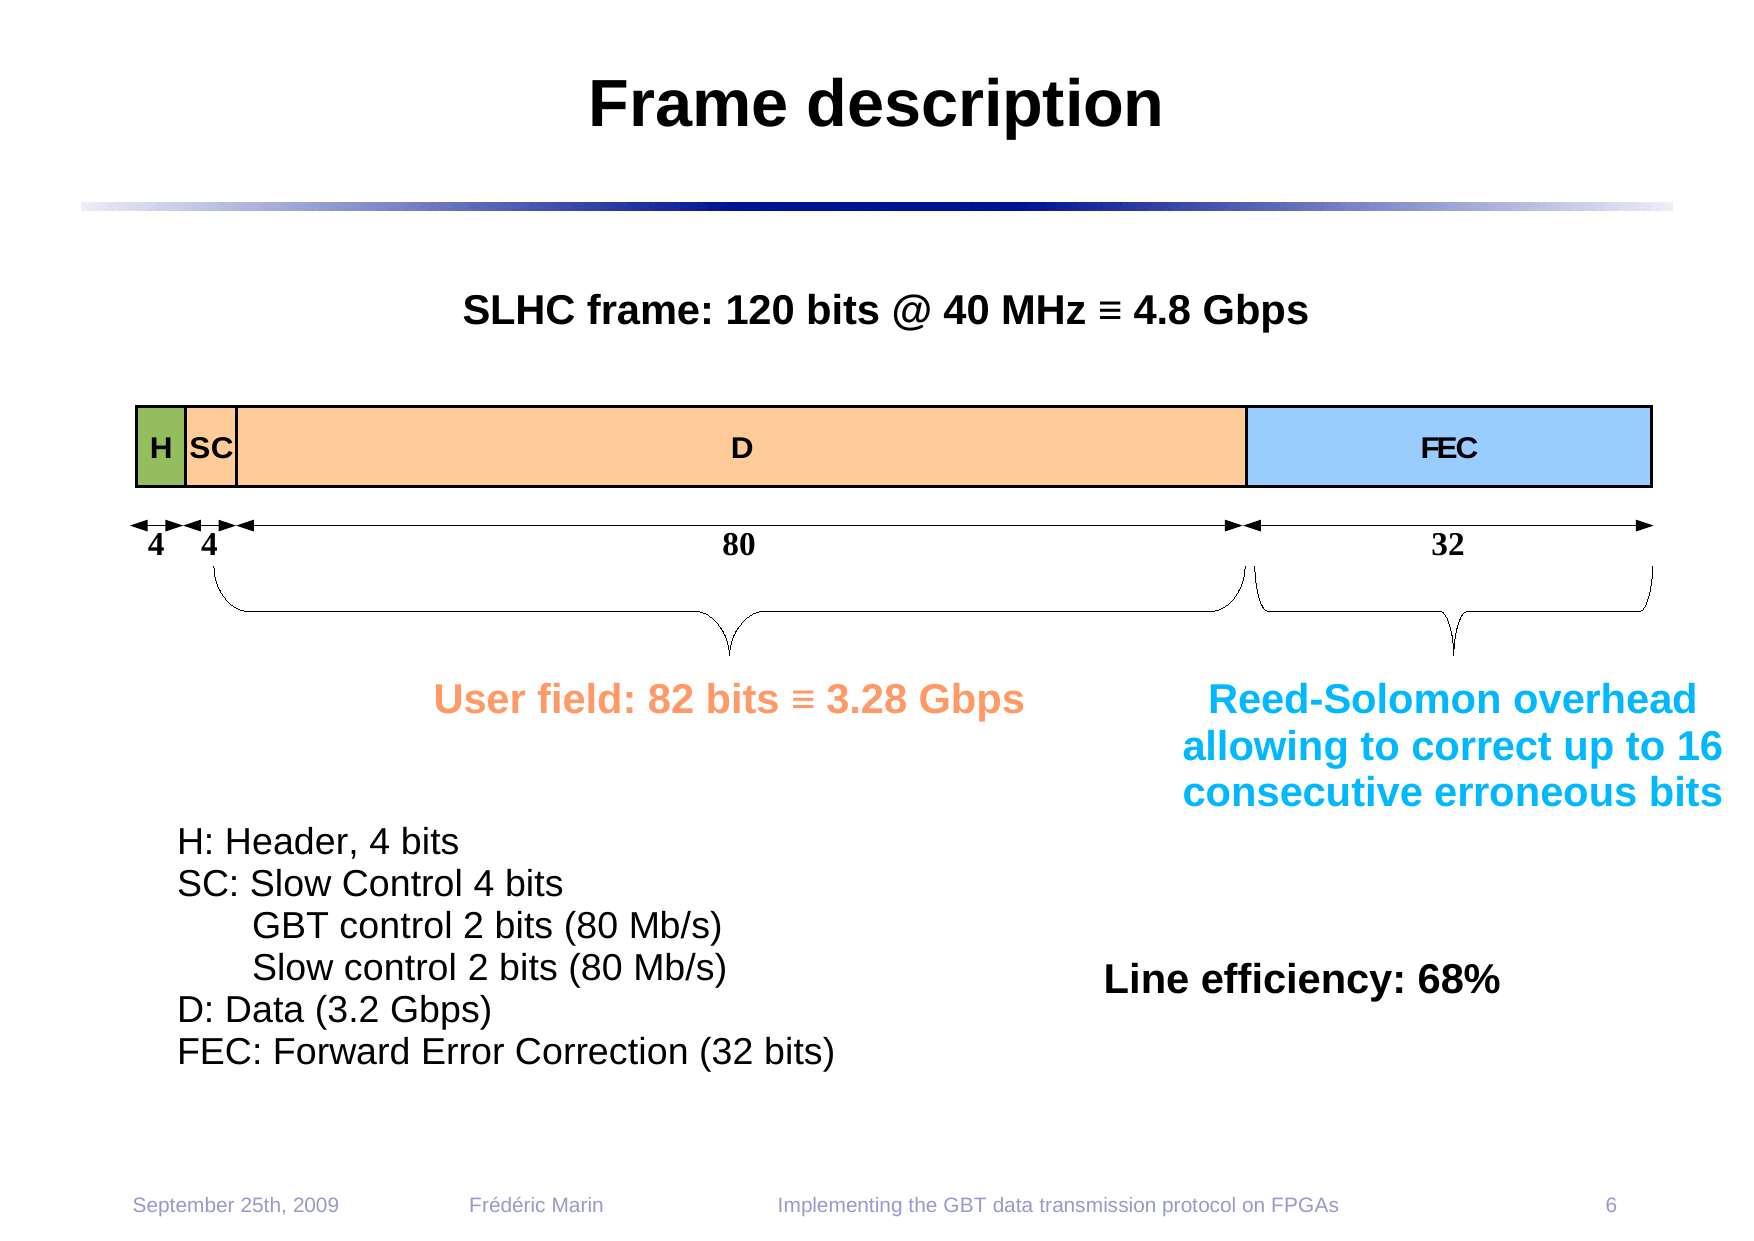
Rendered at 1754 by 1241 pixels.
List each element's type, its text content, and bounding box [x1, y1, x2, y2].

chart [131, 403, 1657, 491]
text_box Line efficiency: 68% [1092, 956, 1512, 1004]
text_box User field: 82 bits ≡ 3.28 Gbps [425, 676, 1034, 724]
title Frame description [80, 24, 1674, 182]
picture [81, 202, 1673, 211]
text_box H: Header, 4 bits SC: Slow Control 4 bits GBT control 2 bits (80 Mb/s) Slow control 2 bits (80 Mb/s) D: Data (3.2 Gbps) FEC: Forward Error Correction (32 bits) [177, 820, 990, 1074]
list SLHC frame: 120 bits @ 40 MHz ≡ 4.8 Gbps [80, 287, 1674, 364]
text_box Reed-Solomon overhead allowing to correct up to 16 consecutive erroneous bits [1157, 676, 1749, 819]
